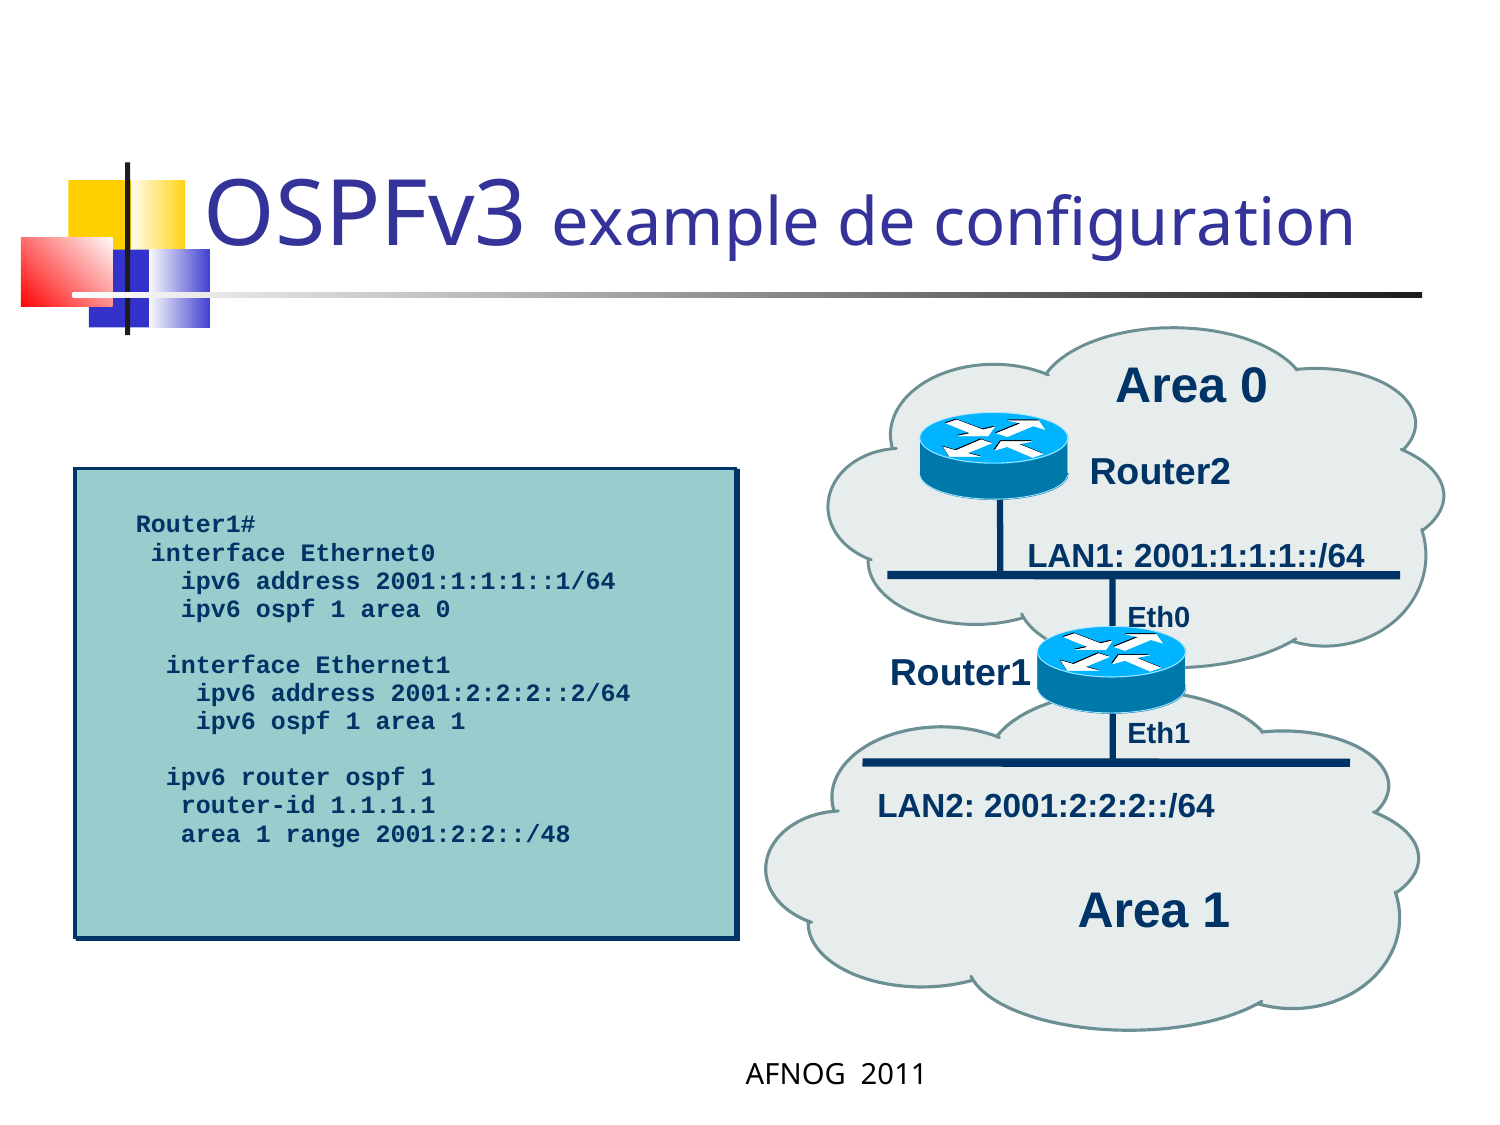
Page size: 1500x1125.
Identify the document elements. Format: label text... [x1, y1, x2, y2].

text_box AFNOG 2011 [599, 1024, 1074, 1099]
text_box Router1 [875, 638, 1088, 701]
picture [1066, 634, 1083, 638]
text_box Router2 [1074, 437, 1288, 500]
picture [762, 582, 1447, 1034]
picture [1088, 640, 1111, 649]
text_box LAN2: 2001:2:2:2::/64 [862, 774, 1376, 832]
picture [1116, 641, 1145, 650]
picture [1114, 655, 1158, 673]
text_box [74, 468, 736, 938]
text_box LAN1: 2001:1:1:1::/64 [1012, 525, 1463, 582]
text_box Area 1 [1062, 874, 1246, 947]
text_box Eth1 [1112, 705, 1338, 758]
picture [825, 324, 1447, 671]
text_box Area 0 [1099, 349, 1284, 422]
title OSPFv3 example de configuration [188, 0, 1467, 276]
text_box Router1# interface Ethernet0 ipv6 address 2001:1:1:1::1/64 ipv6 ospf 1 area 0 interface Ethernet1 ipv6 address 2001:2:2:2::2/64 ipv6 ospf 1 area 1 ipv6 router ospf 1 router-id 1.1.1.1 area 1 range 2001:2:2::/48 [121, 502, 661, 912]
picture [1088, 654, 1106, 665]
text_box Eth0 [1112, 588, 1338, 641]
